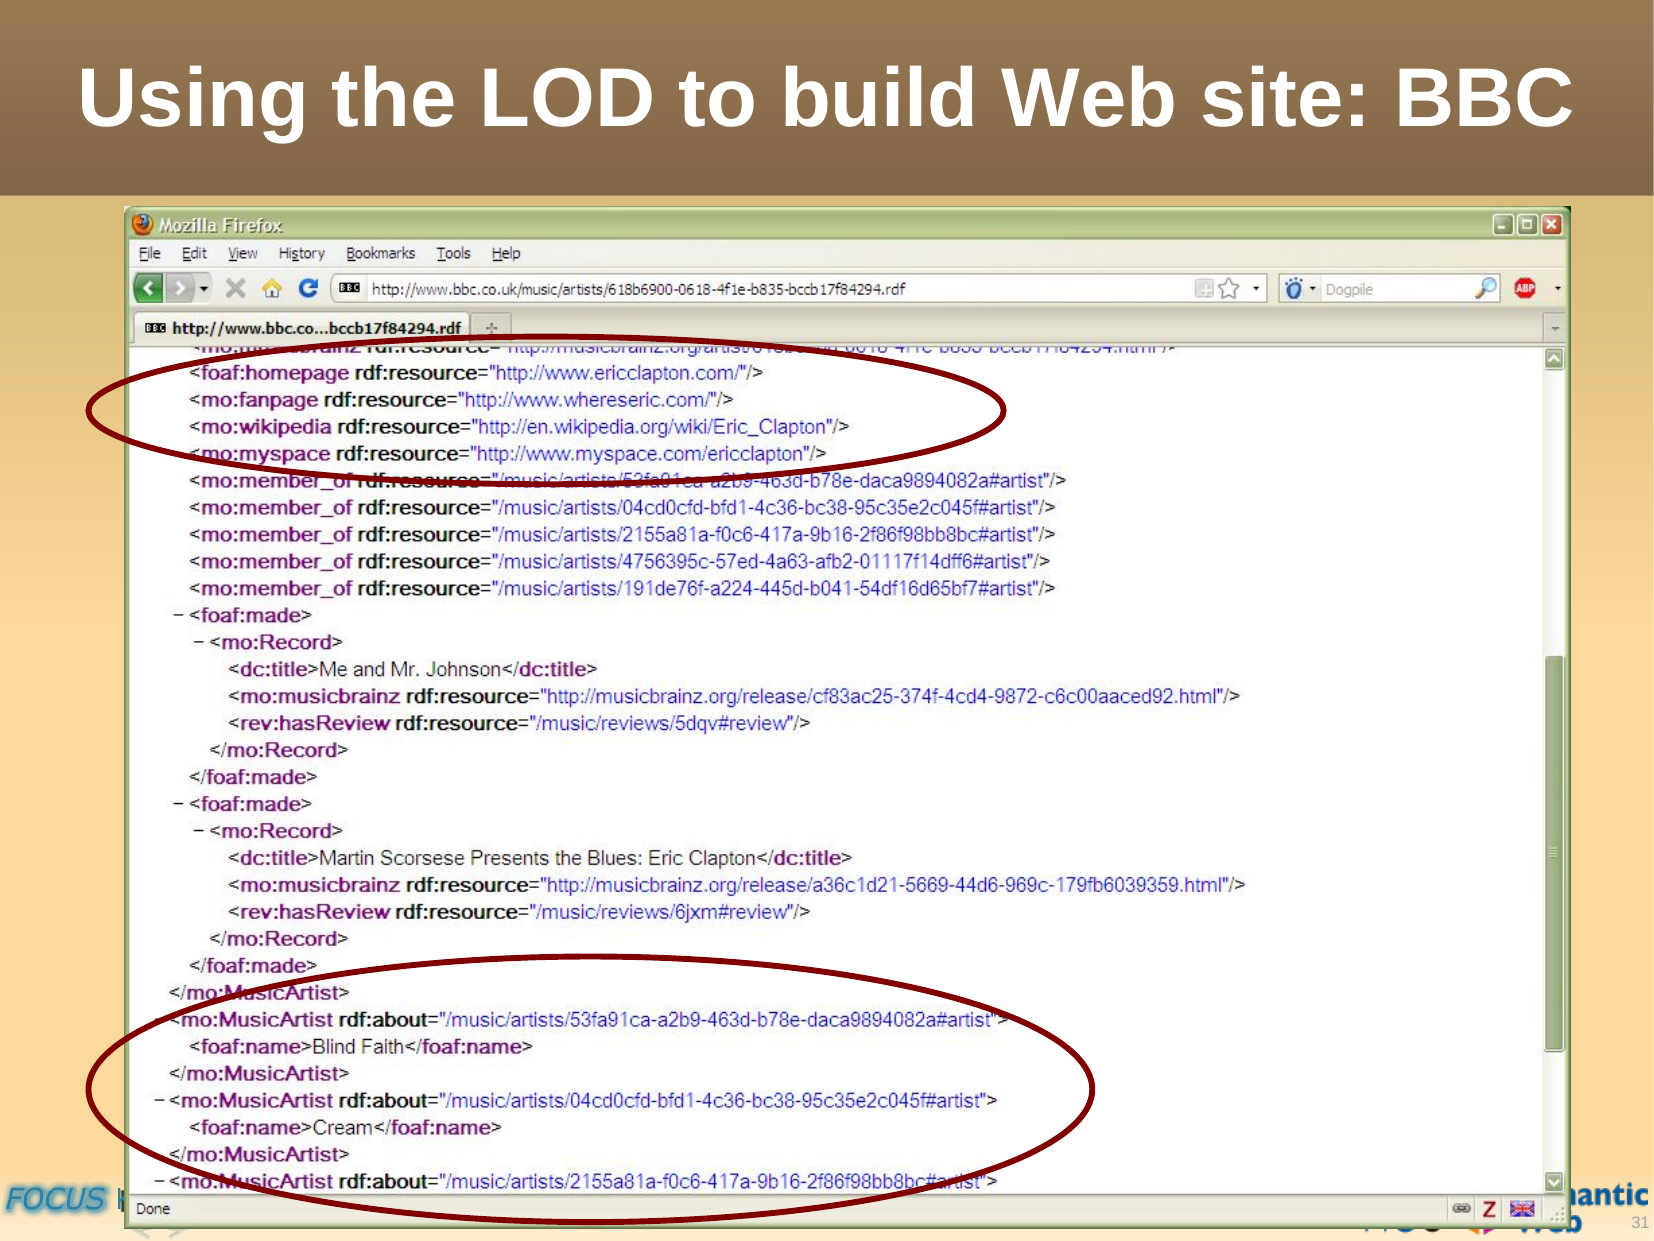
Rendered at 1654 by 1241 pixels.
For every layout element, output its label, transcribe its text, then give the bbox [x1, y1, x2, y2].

title Using the LOD to build Web site: BBC [0, 0, 1654, 196]
picture [0, 196, 1654, 1241]
